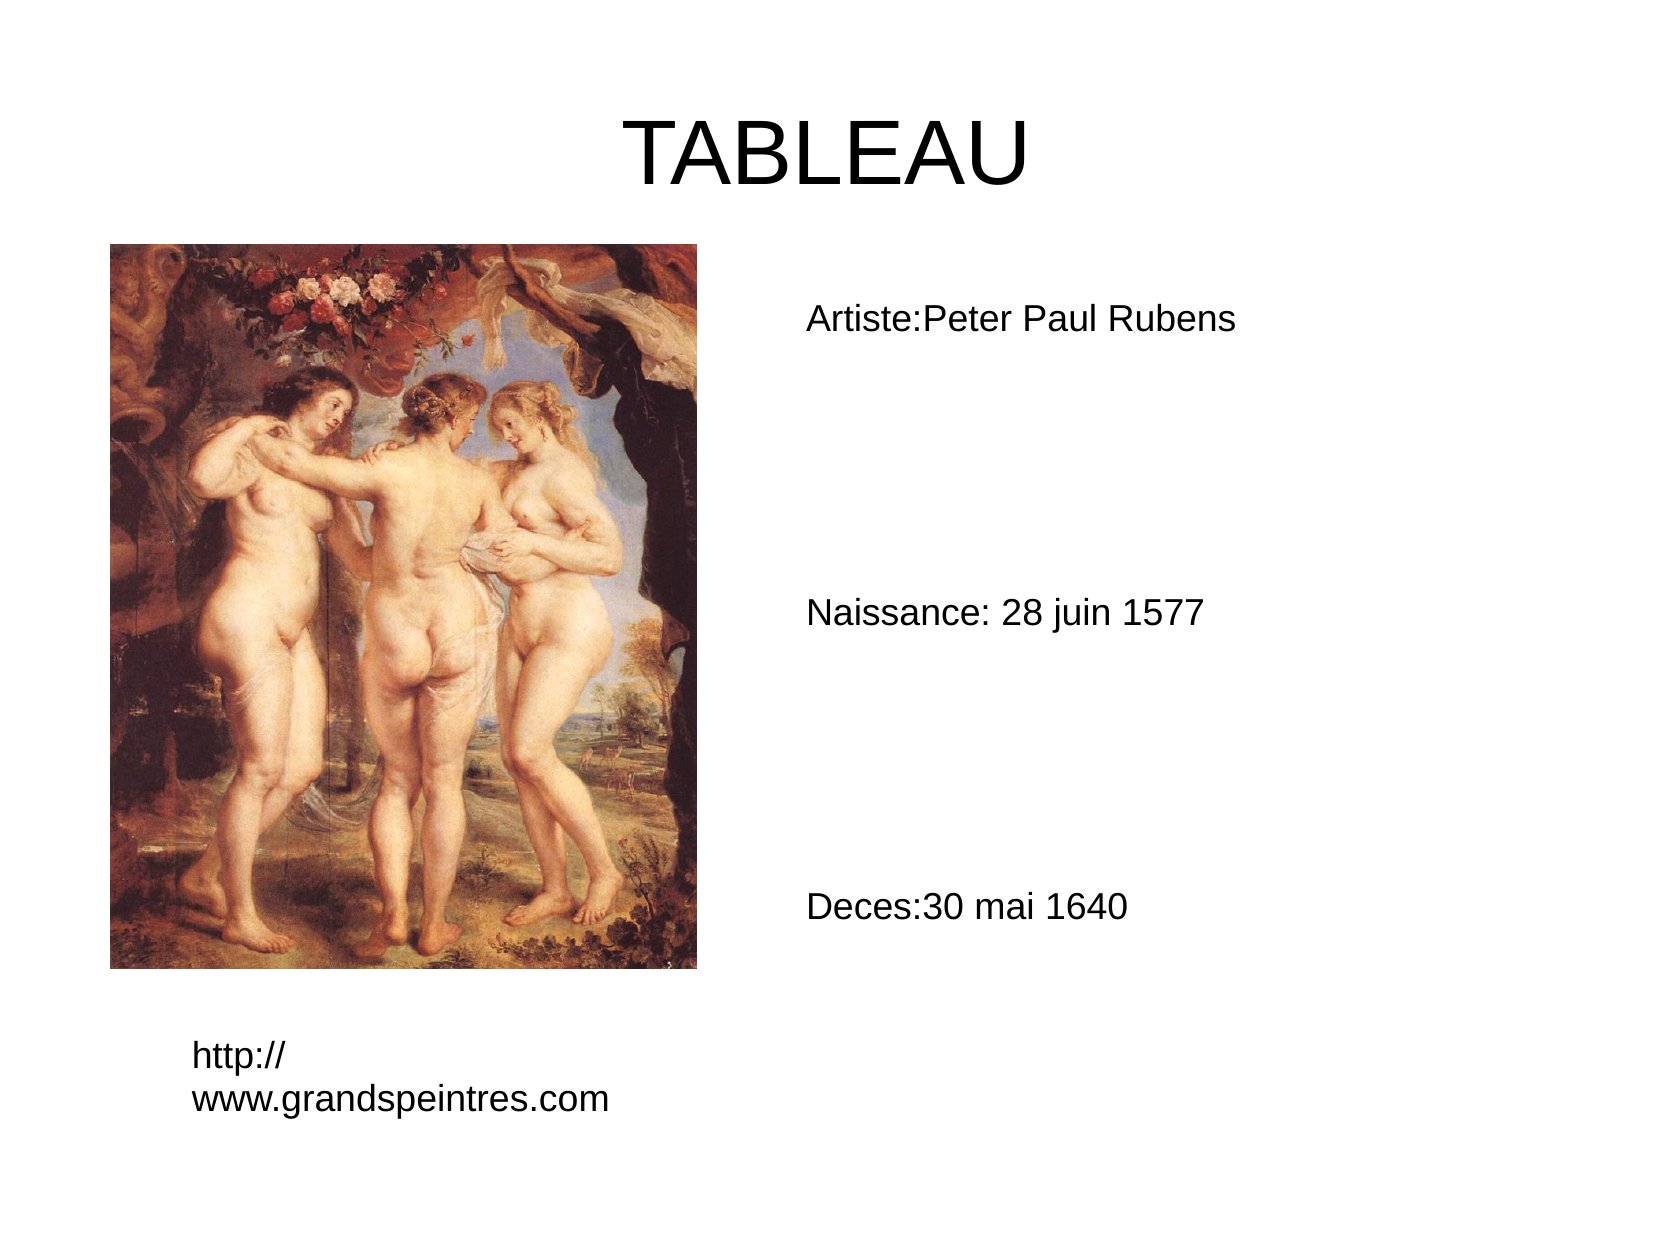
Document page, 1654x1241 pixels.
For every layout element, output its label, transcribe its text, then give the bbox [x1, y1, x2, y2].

subtitle [106, 290, 1595, 1109]
title TABLEAU [82, 49, 1571, 257]
text_box Artiste:Peter Paul Rubens Naissance: 28 juin 1577 Deces:30 mai 1640 [791, 290, 1595, 936]
picture [110, 244, 697, 969]
